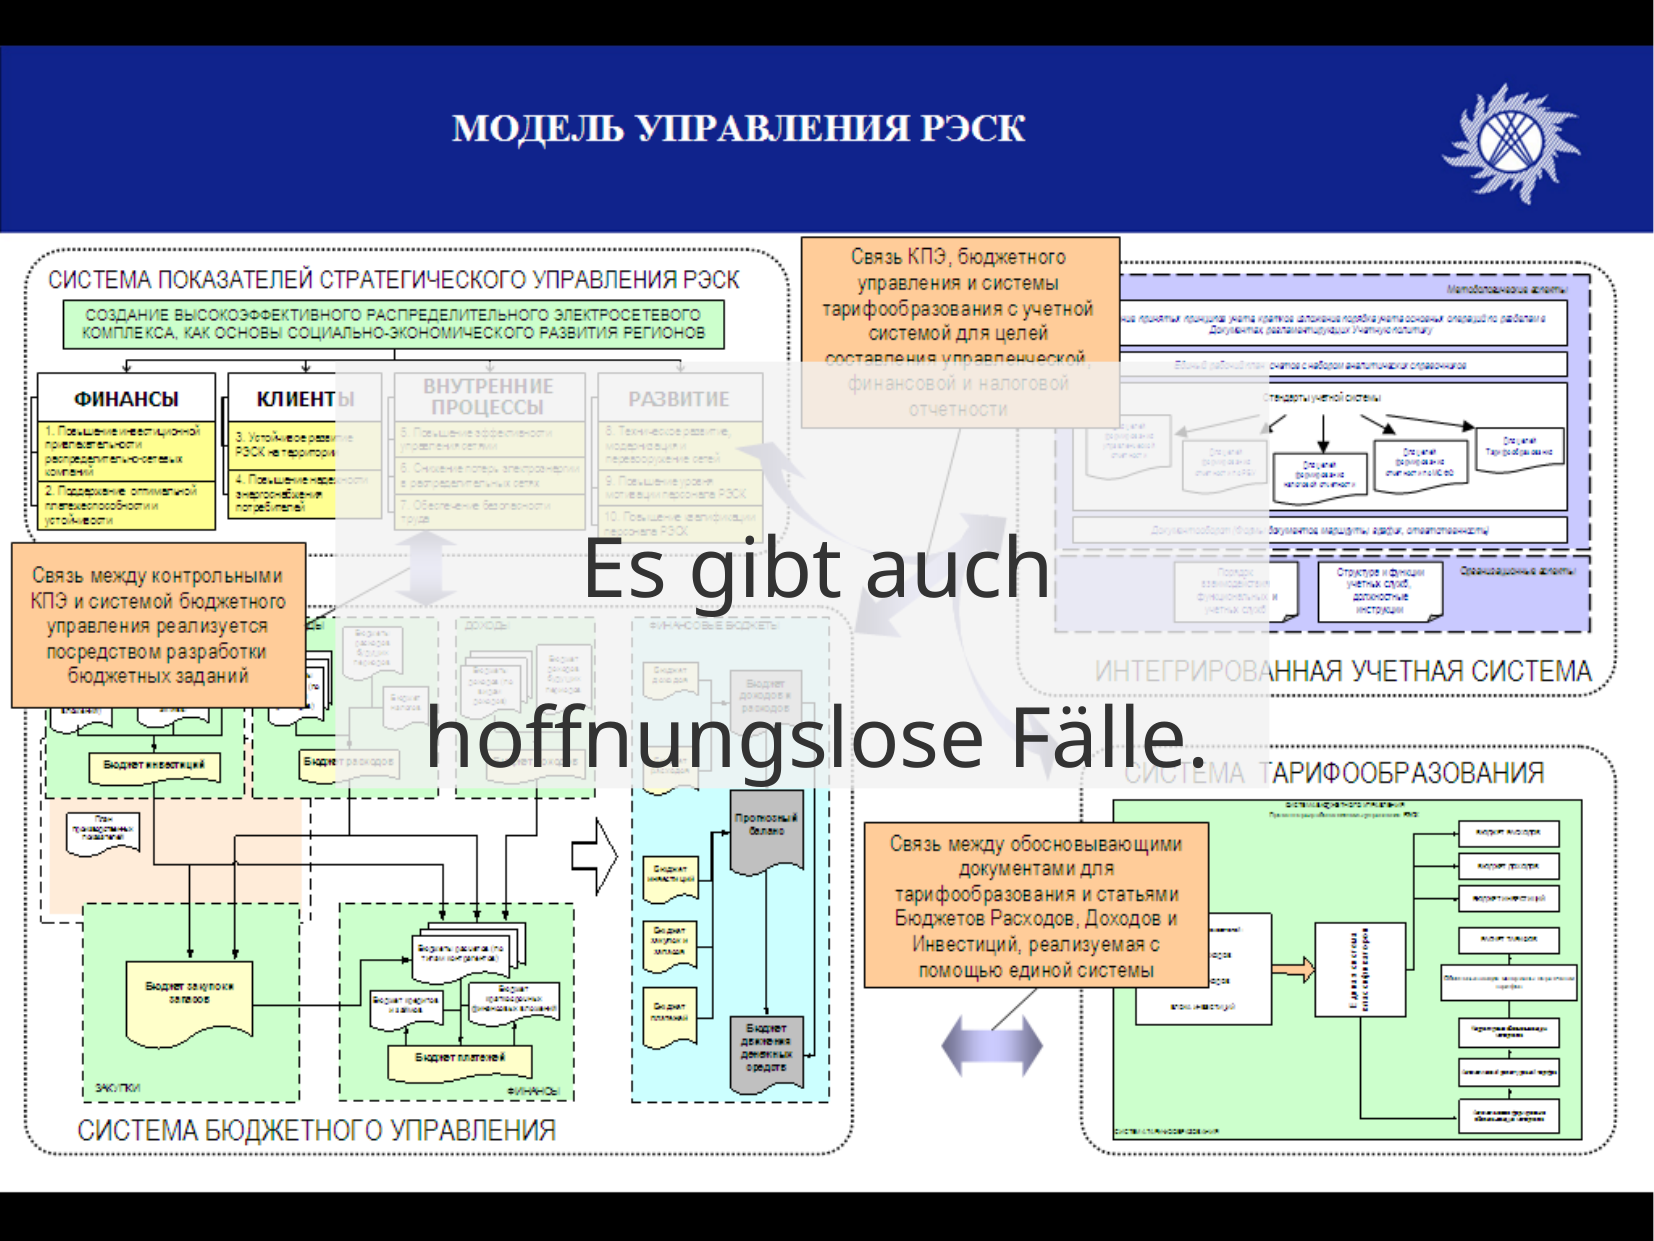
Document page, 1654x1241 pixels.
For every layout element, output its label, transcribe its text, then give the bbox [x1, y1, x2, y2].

picture [0, 0, 1654, 1241]
text_box Es gibt auch hoffnungslose Fälle. [423, 452, 1186, 704]
text_box [335, 361, 1270, 789]
